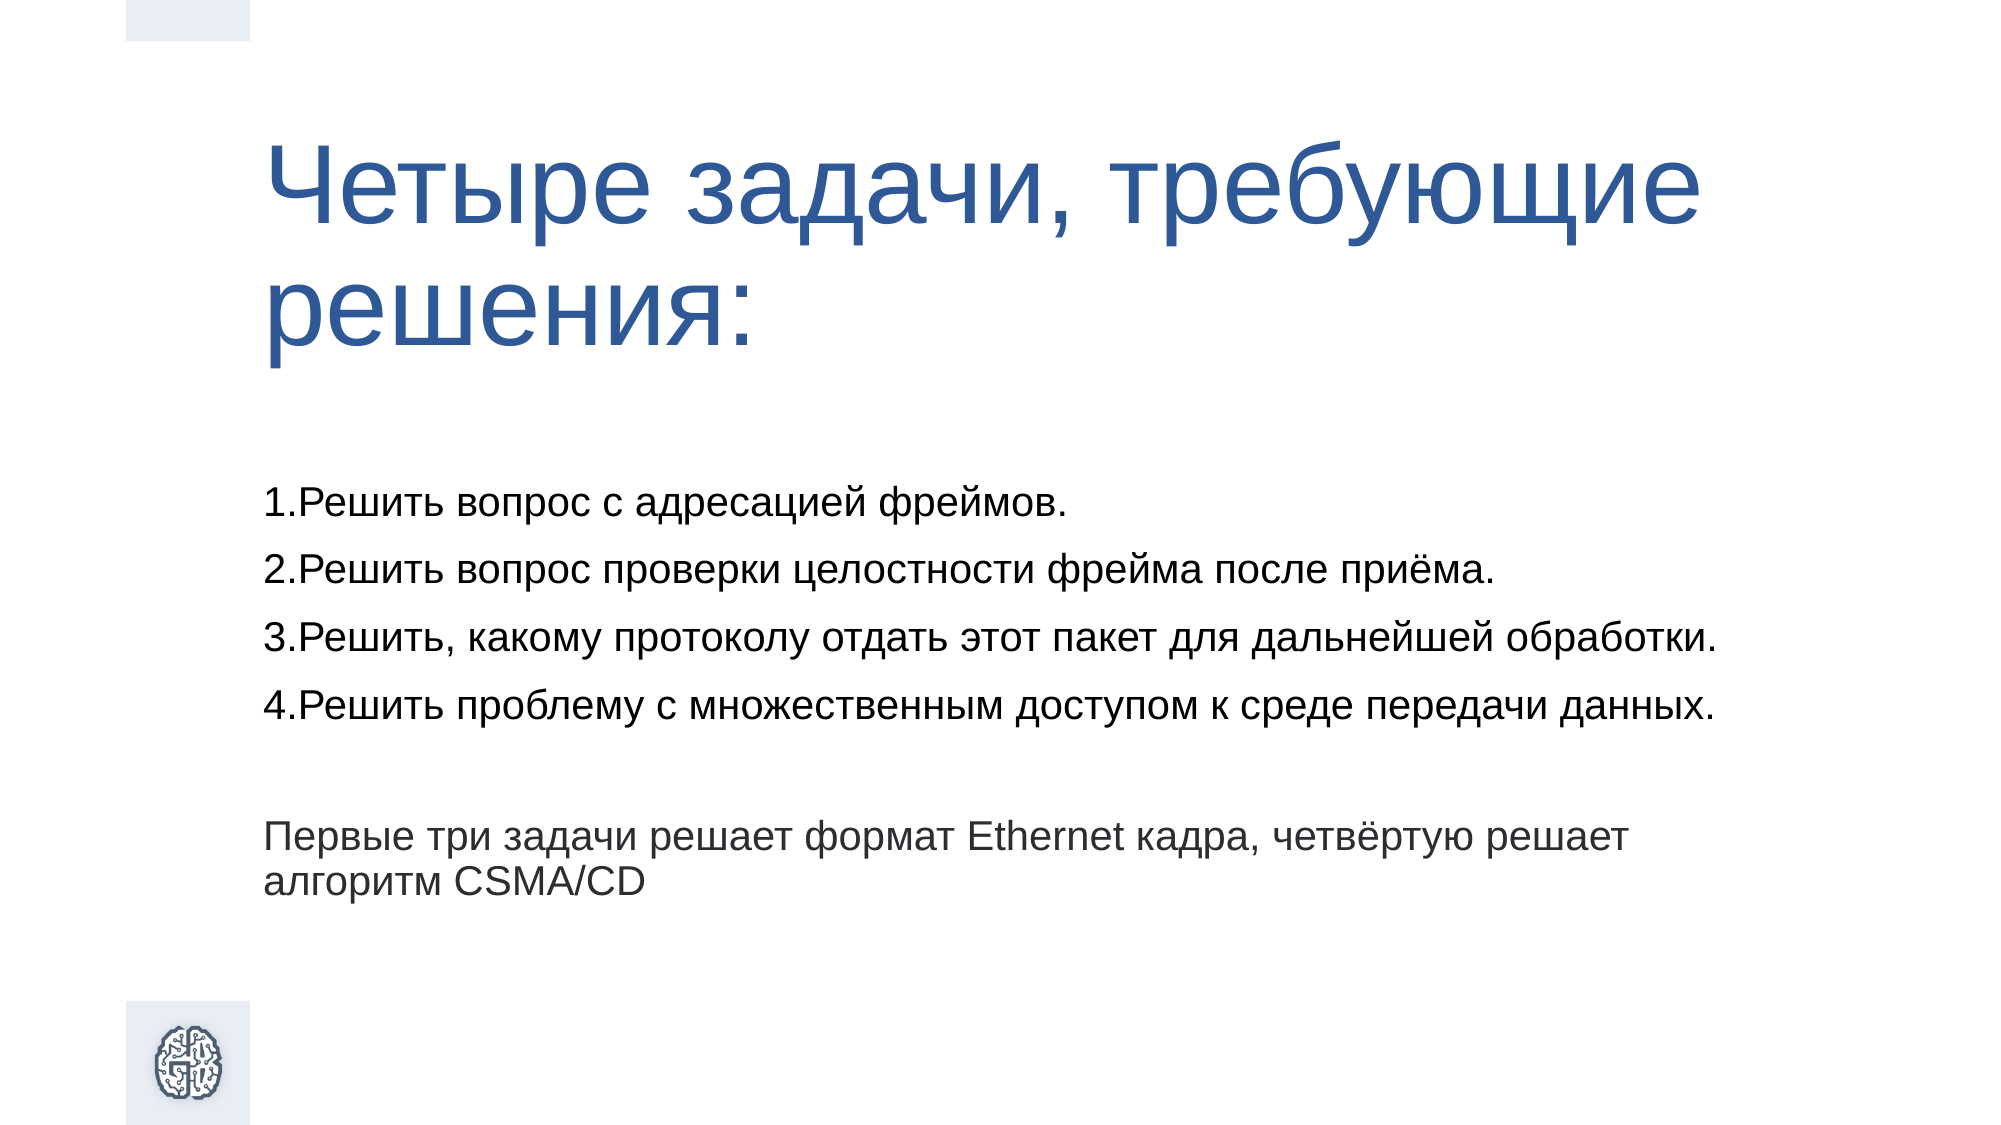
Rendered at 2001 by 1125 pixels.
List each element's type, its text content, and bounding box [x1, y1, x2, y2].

picture [144, 1016, 232, 1110]
title Четыре задачи, требующие решения: [248, 124, 1752, 372]
list 1.Решить вопрос с адресацией фреймов. 2.Решить вопрос проверки целостности фрейма после приёма. 3.Решить, какому протоколу отдать этот пакет для дальнейшей обработки. 4.Решить проблему с множественным доступом к среде передачи данных. Первые три задачи решает формат Ethernet кадра, четвёртую решает алгоритм CSMA/CD [248, 431, 1752, 941]
